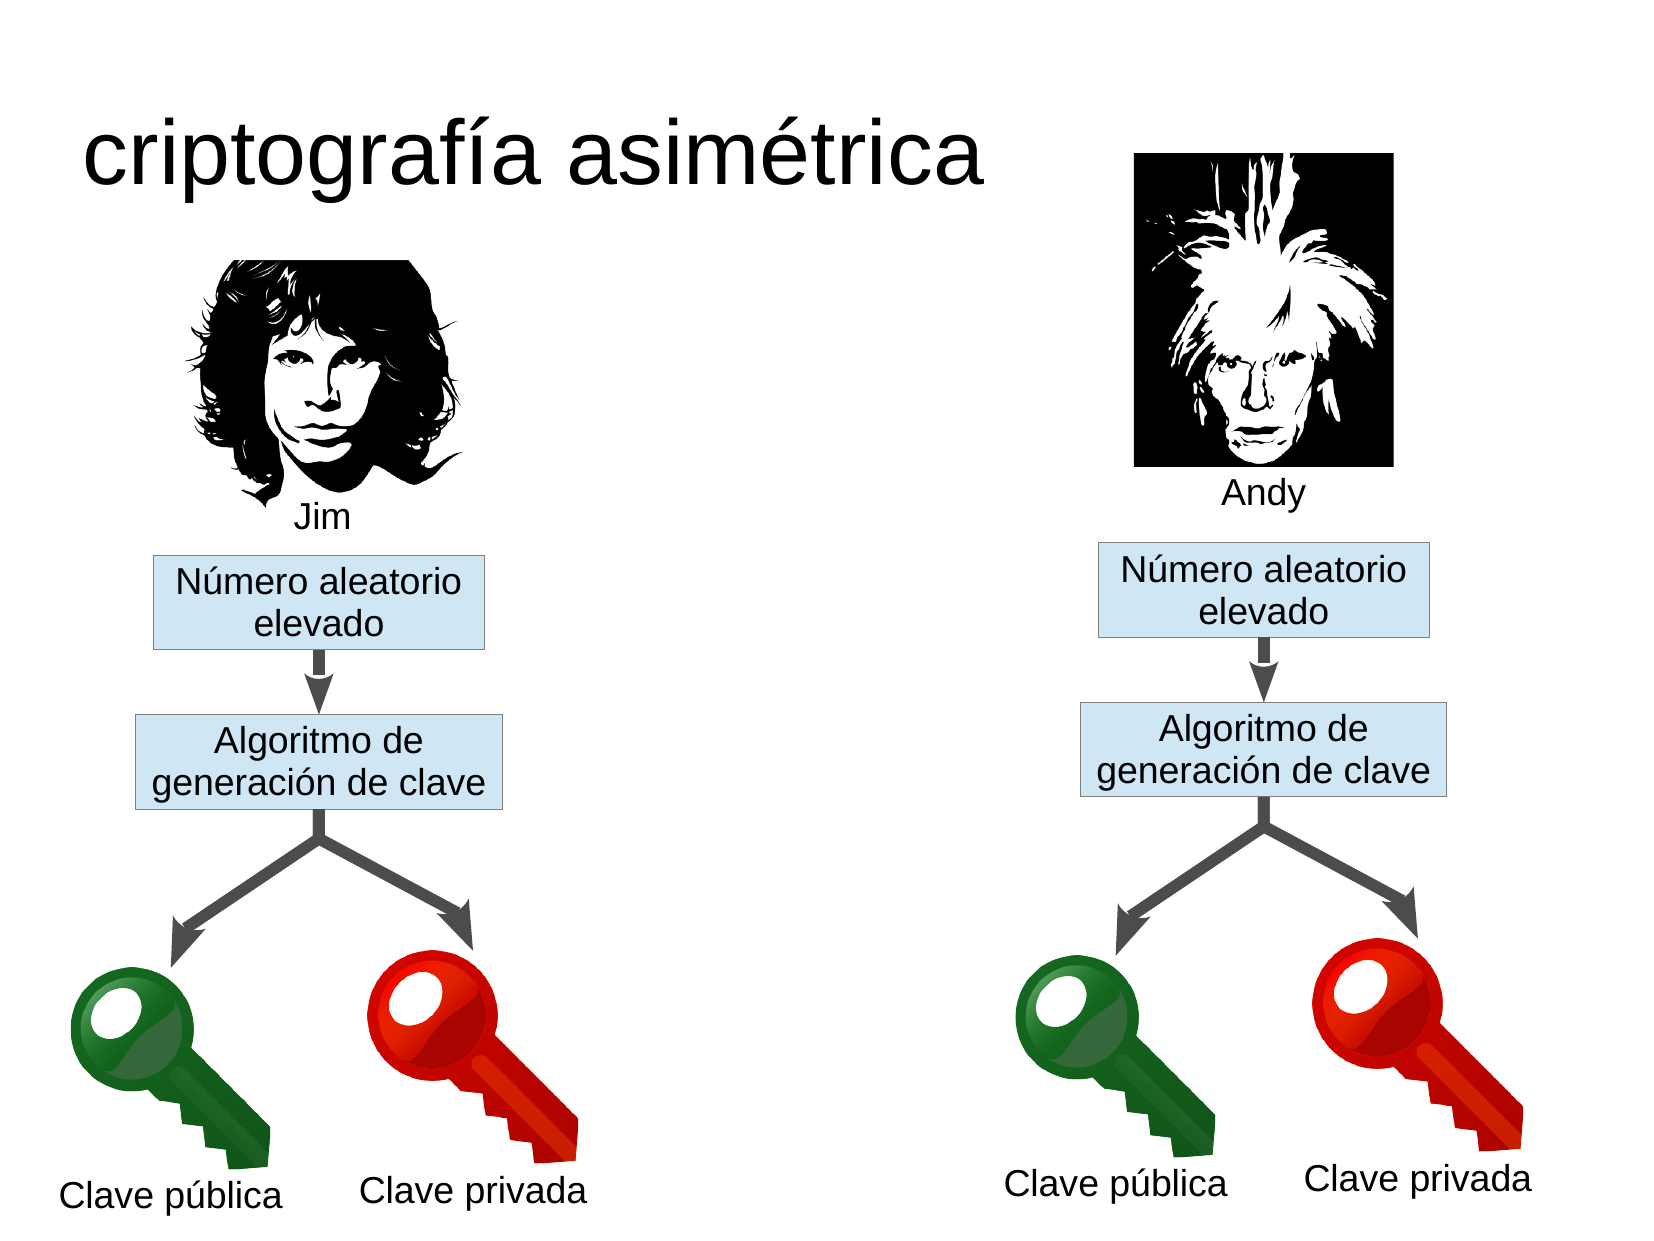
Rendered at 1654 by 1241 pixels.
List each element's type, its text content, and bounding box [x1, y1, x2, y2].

picture [367, 950, 579, 1164]
picture [1312, 938, 1524, 1152]
picture [1015, 955, 1216, 1158]
picture [70, 967, 271, 1170]
text_box Algoritmo de generación de clave [135, 714, 503, 810]
picture [1133, 153, 1394, 467]
text_box Número aleatorio elevado [153, 555, 485, 650]
picture [183, 260, 463, 508]
title criptografía asimétrica [82, 49, 1571, 257]
text_box Algoritmo de generación de clave [1080, 702, 1447, 797]
text_box Número aleatorio elevado [1098, 542, 1430, 638]
